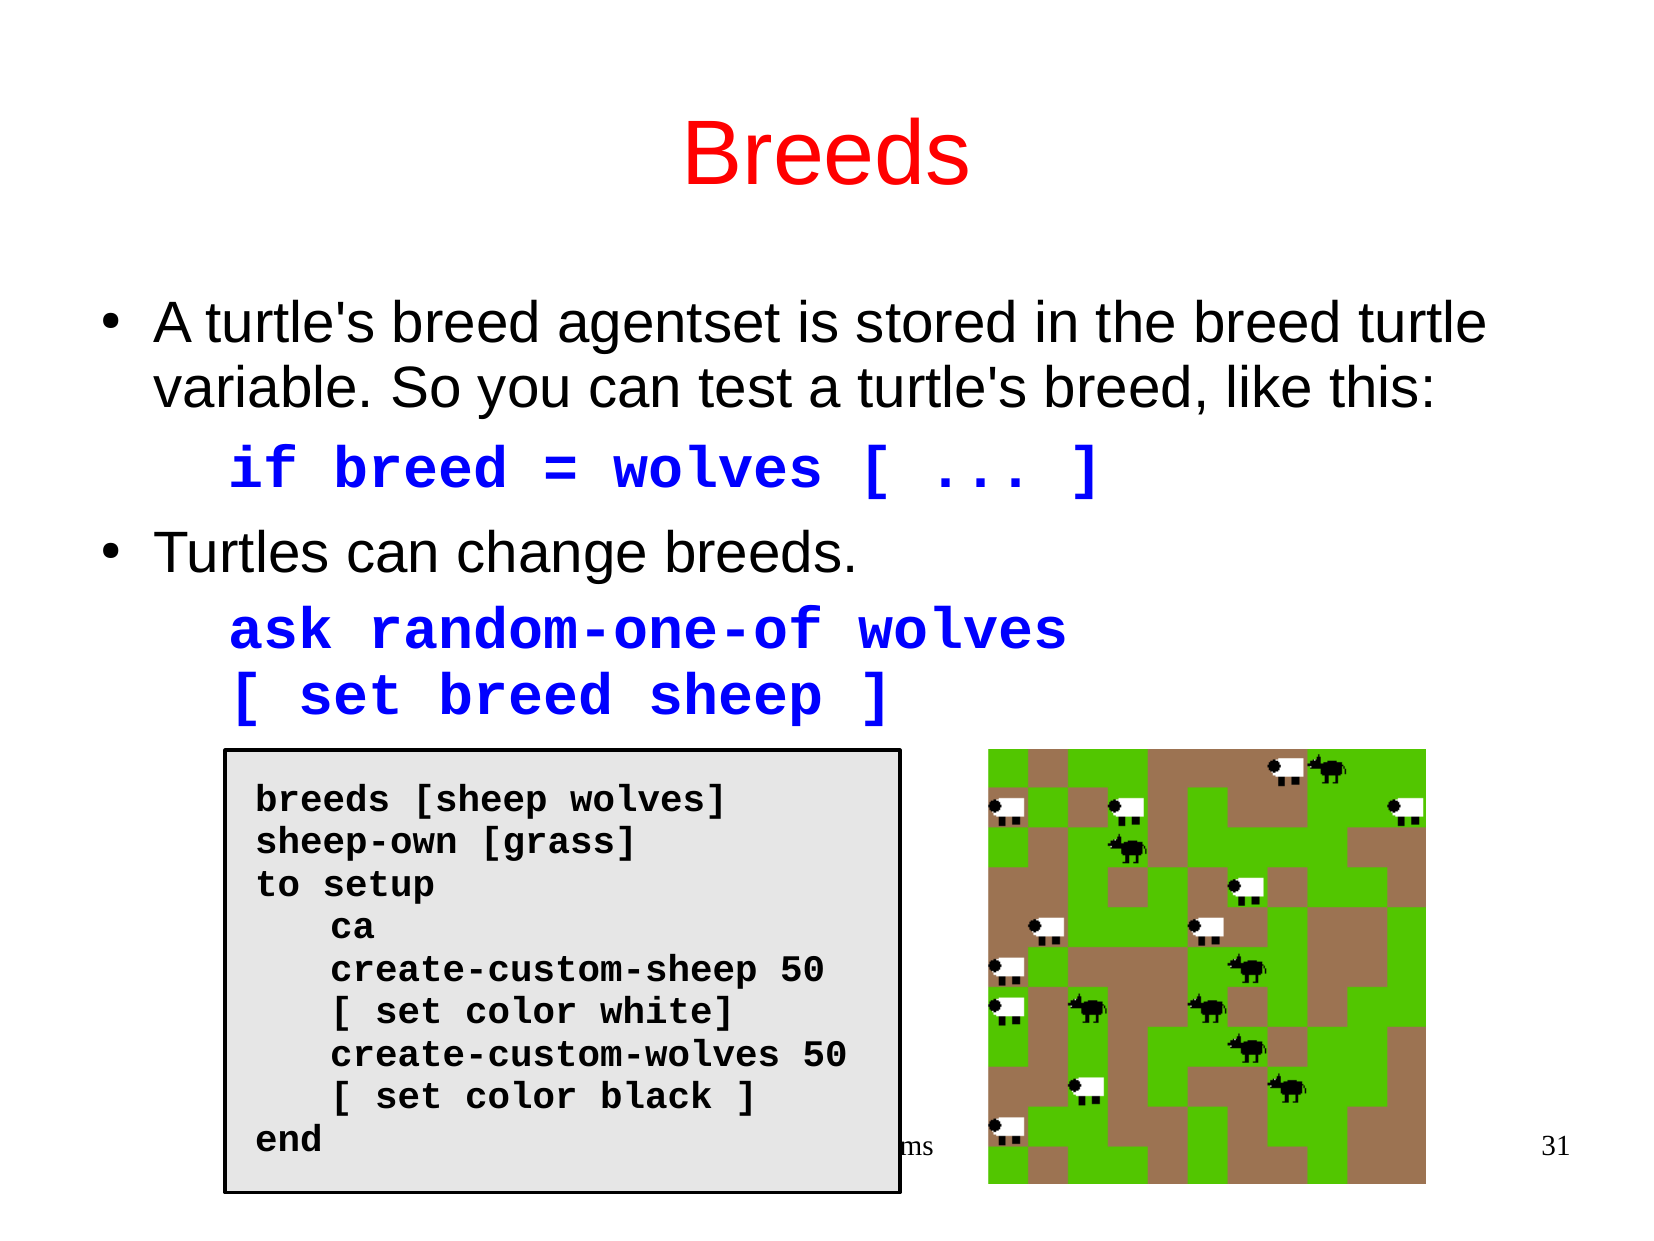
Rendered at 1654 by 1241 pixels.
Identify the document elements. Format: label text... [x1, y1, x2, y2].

list A turtle's breed agentset is stored in the breed turtle variable. So you can test a turtle's breed, like this: if breed = wolves [ ... ] Turtles can change breeds. ask random-one-of wolves [ set breed sheep ] [82, 290, 1571, 1109]
text_box breeds [sheep wolves] sheep-own [grass] to setup ca create-custom-sheep 50 [ set color white] create-custom-wolves 50 [ set color black ] end [225, 750, 901, 1193]
chart [987, 750, 1426, 1184]
title Breeds [82, 49, 1571, 257]
